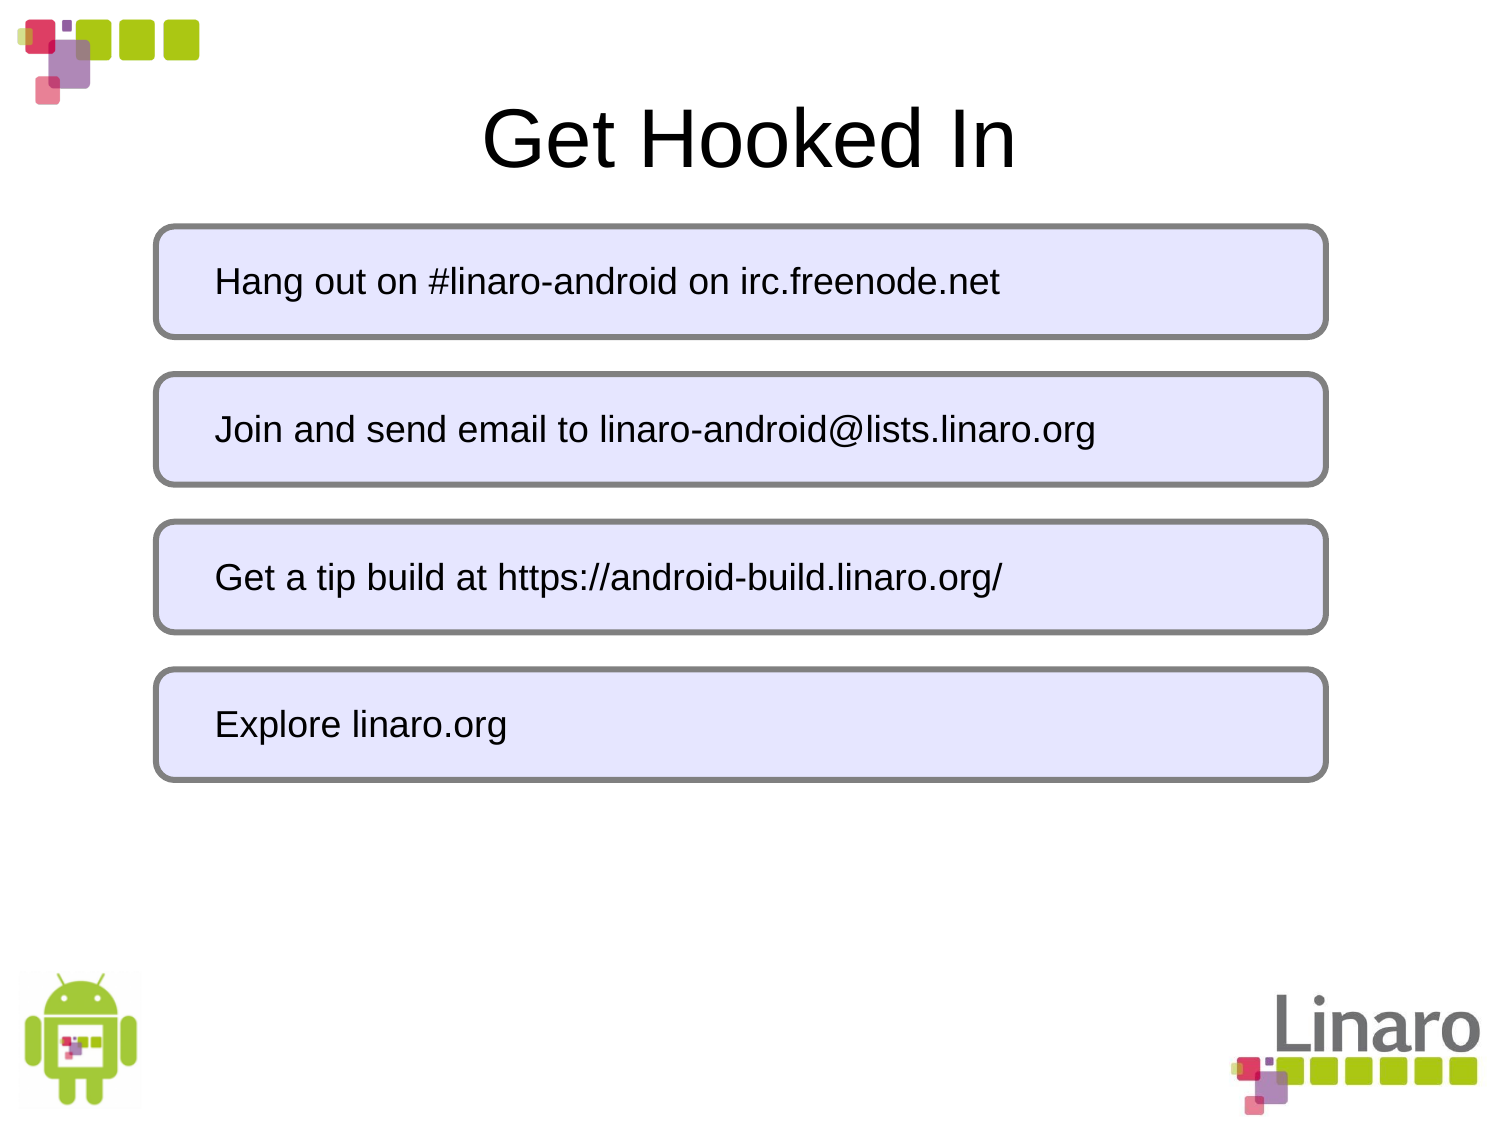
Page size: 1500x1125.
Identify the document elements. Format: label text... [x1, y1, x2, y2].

title Get Hooked In [74, 44, 1425, 233]
text_box Hang out on #linaro-android on irc.freenode.net [155, 226, 1326, 338]
picture [18, 971, 142, 1109]
text_box Join and send email to linaro-android@lists.linaro.org [155, 374, 1326, 485]
picture [1219, 986, 1491, 1123]
text_box Explore linaro.org [155, 669, 1326, 780]
picture [16, 12, 205, 121]
text_box Get a tip build at https://android-build.linaro.org/ [155, 521, 1326, 633]
